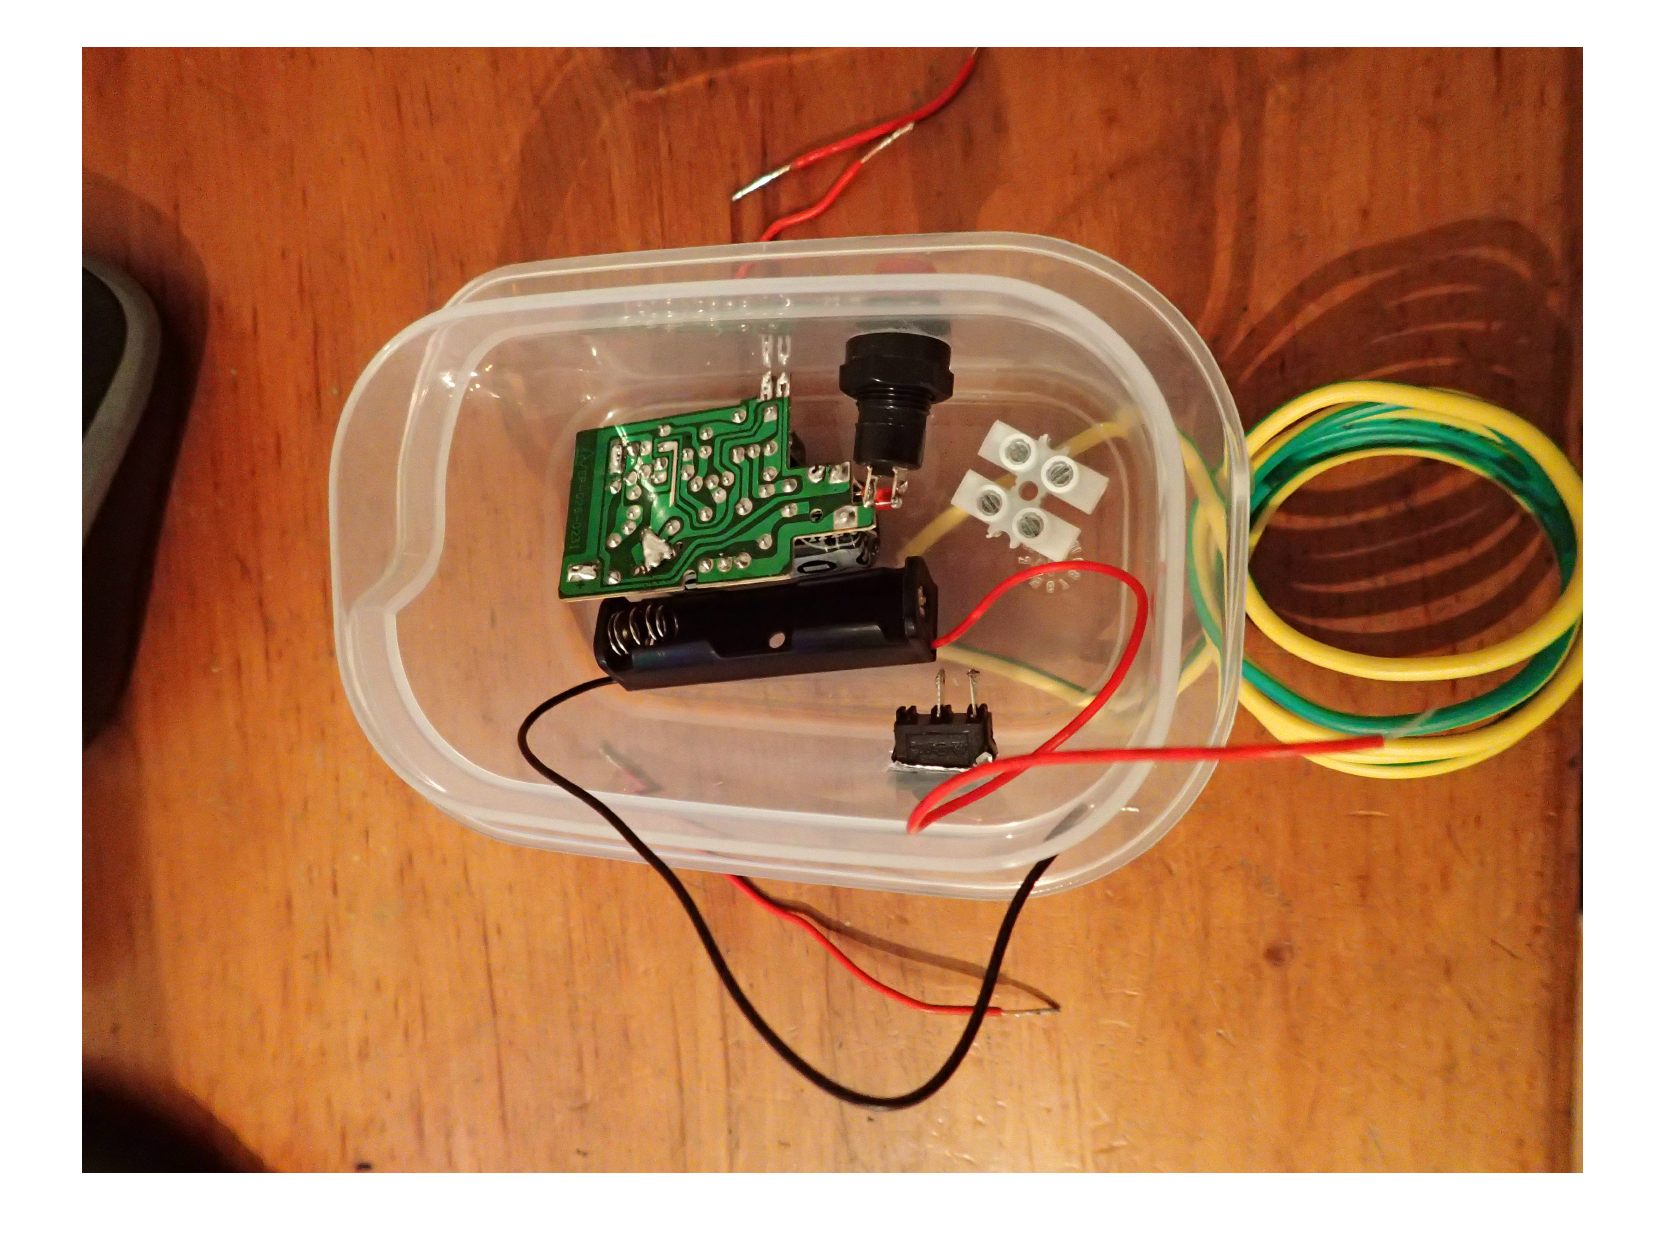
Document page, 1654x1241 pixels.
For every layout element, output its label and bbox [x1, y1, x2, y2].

picture [82, 47, 1583, 1173]
